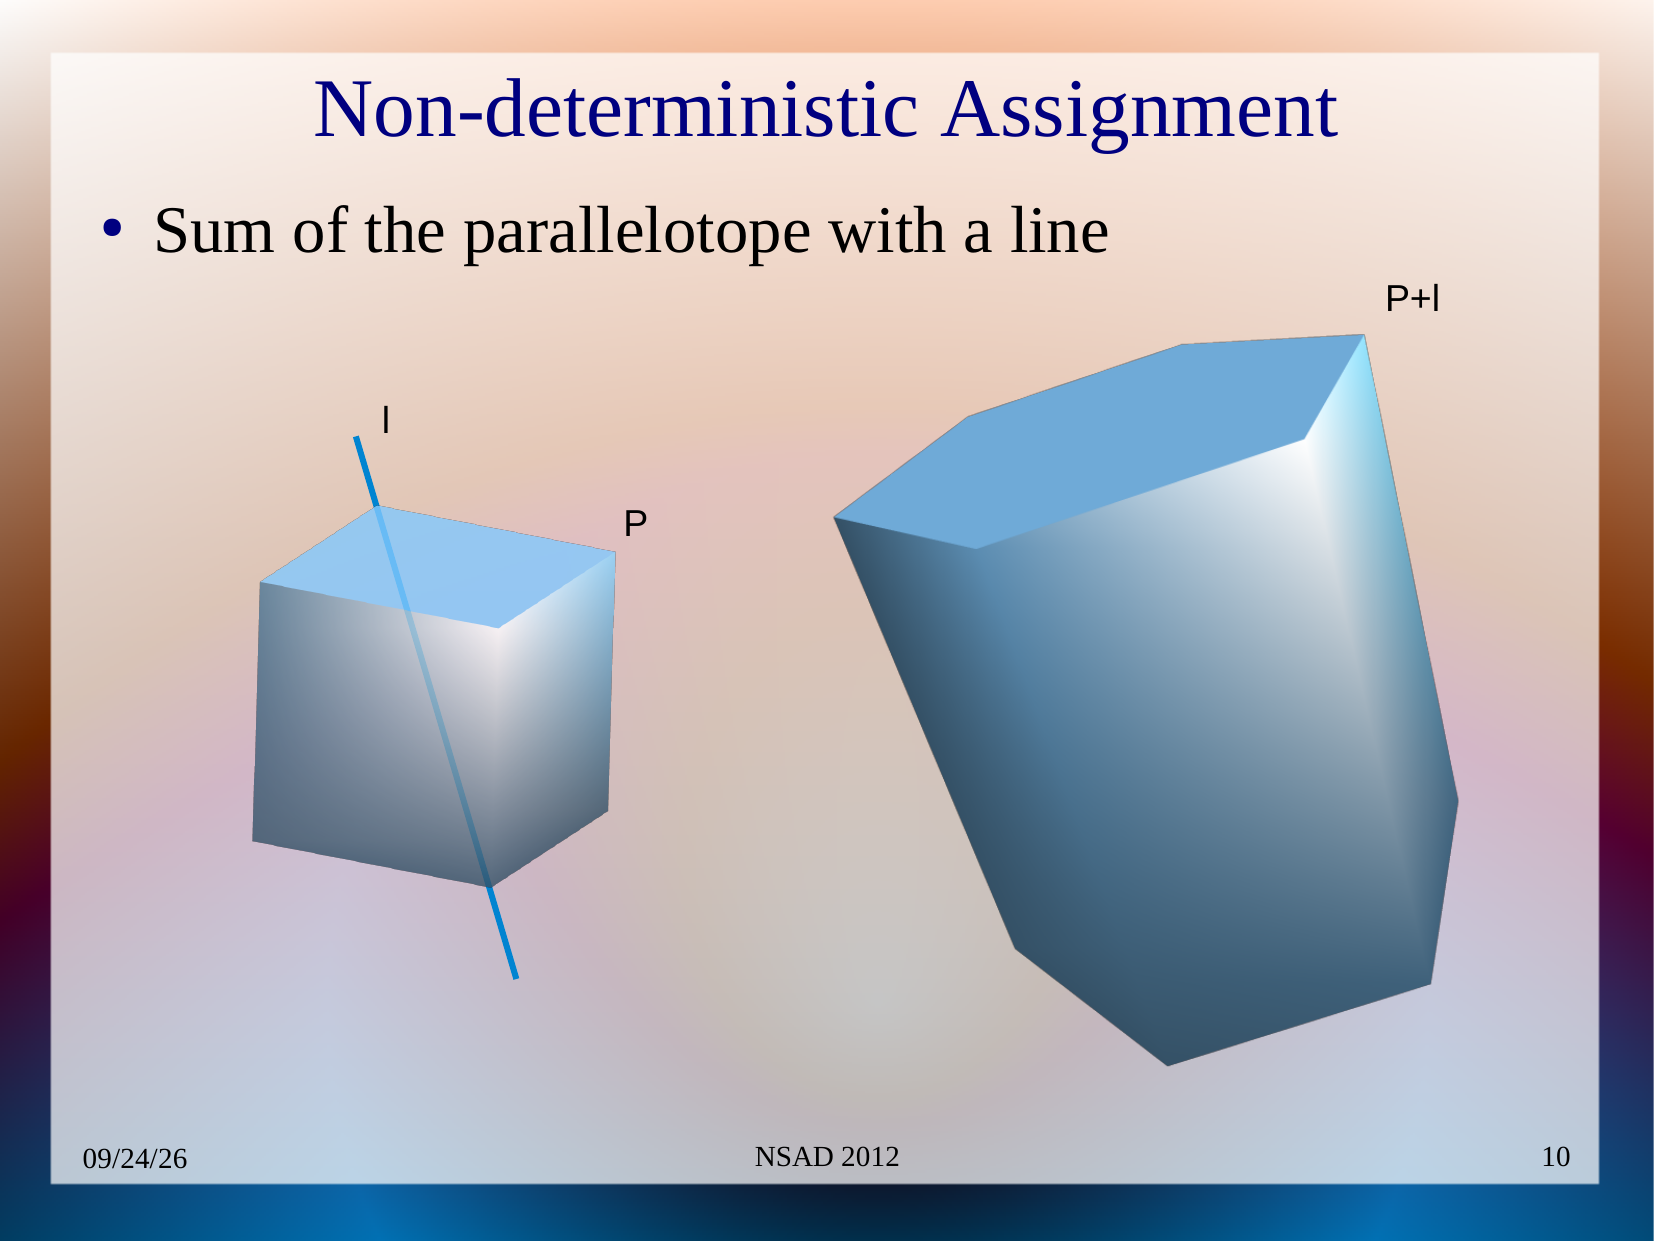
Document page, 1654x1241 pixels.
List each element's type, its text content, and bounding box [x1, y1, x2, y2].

text_box P [608, 495, 688, 553]
text_box l [367, 391, 441, 449]
picture [0, 0, 1654, 1241]
title Non-deterministic Assignment [82, 61, 1571, 155]
text_box P+l [1370, 270, 1485, 328]
list Sum of the parallelotope with a line [82, 192, 1571, 1125]
